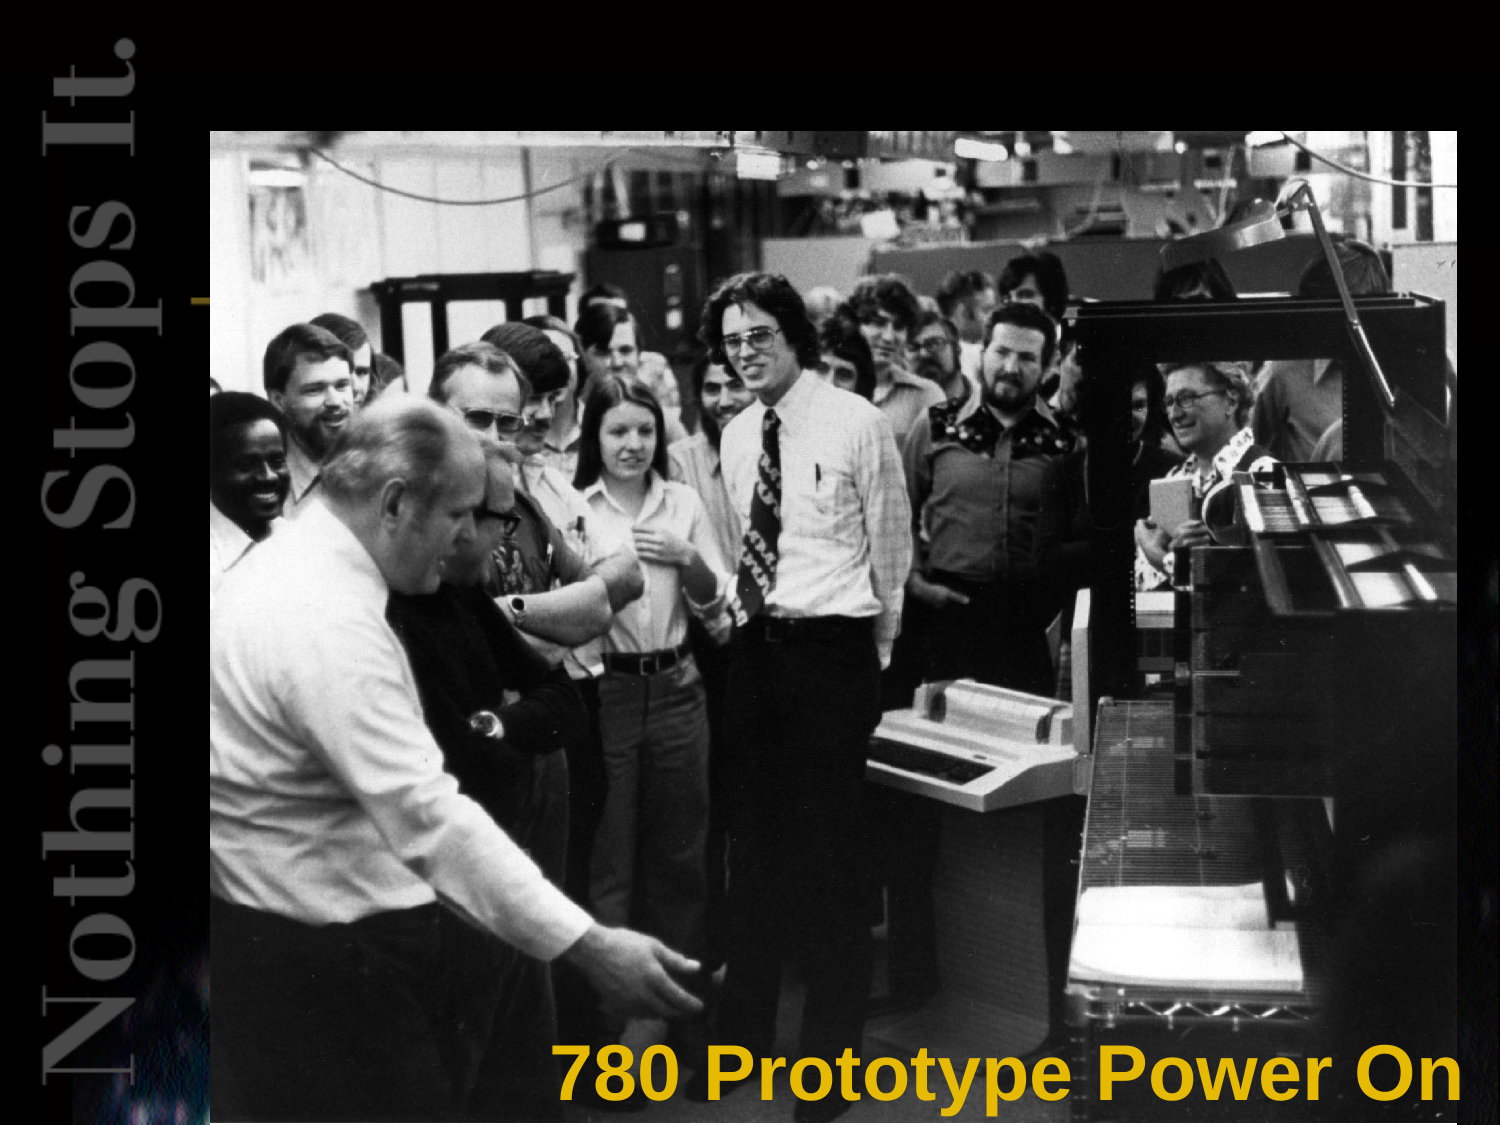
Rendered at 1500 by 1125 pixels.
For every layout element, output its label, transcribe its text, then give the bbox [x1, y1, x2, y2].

title 780 Prototype Power On [549, 1006, 1500, 1125]
picture [0, 0, 1500, 1125]
